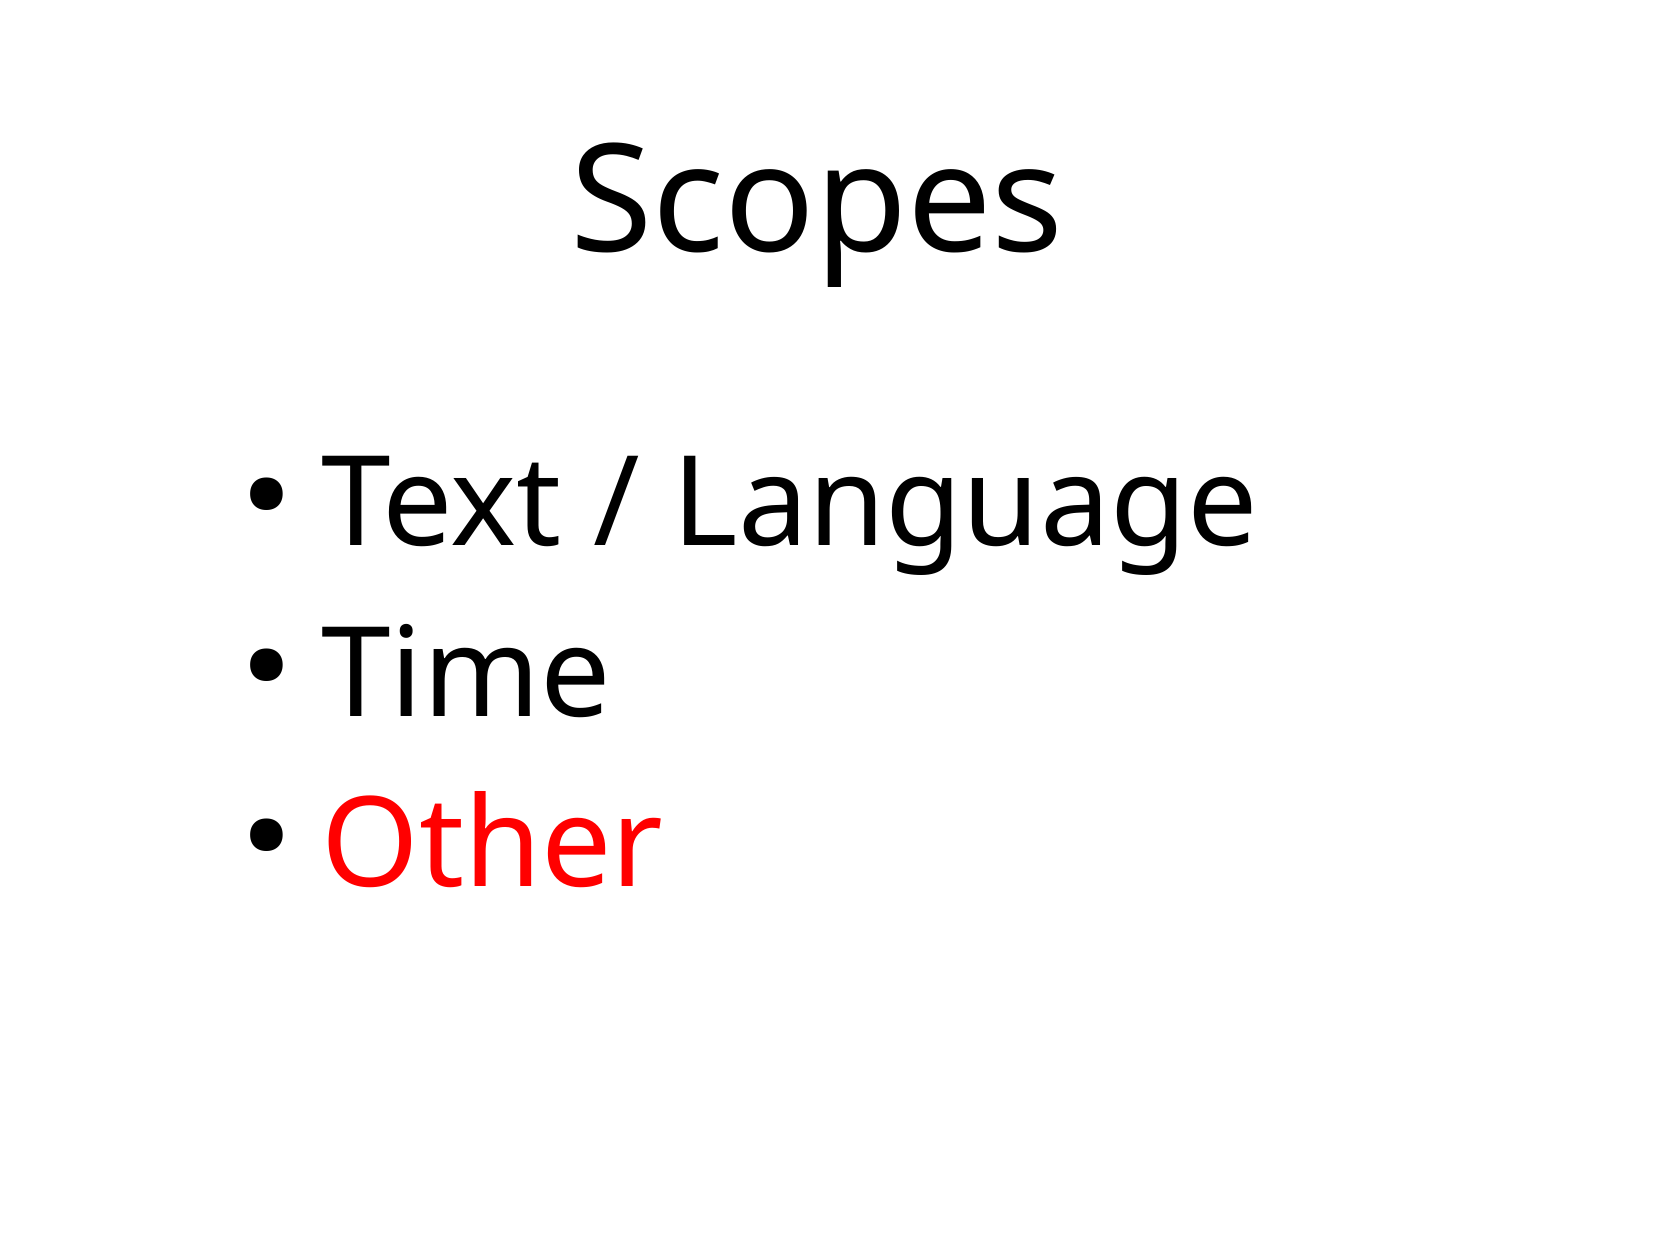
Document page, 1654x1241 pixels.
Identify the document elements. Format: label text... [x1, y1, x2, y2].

text_box Scopes [555, 83, 1152, 346]
text_box Text / Language Time Other [229, 404, 1184, 1066]
